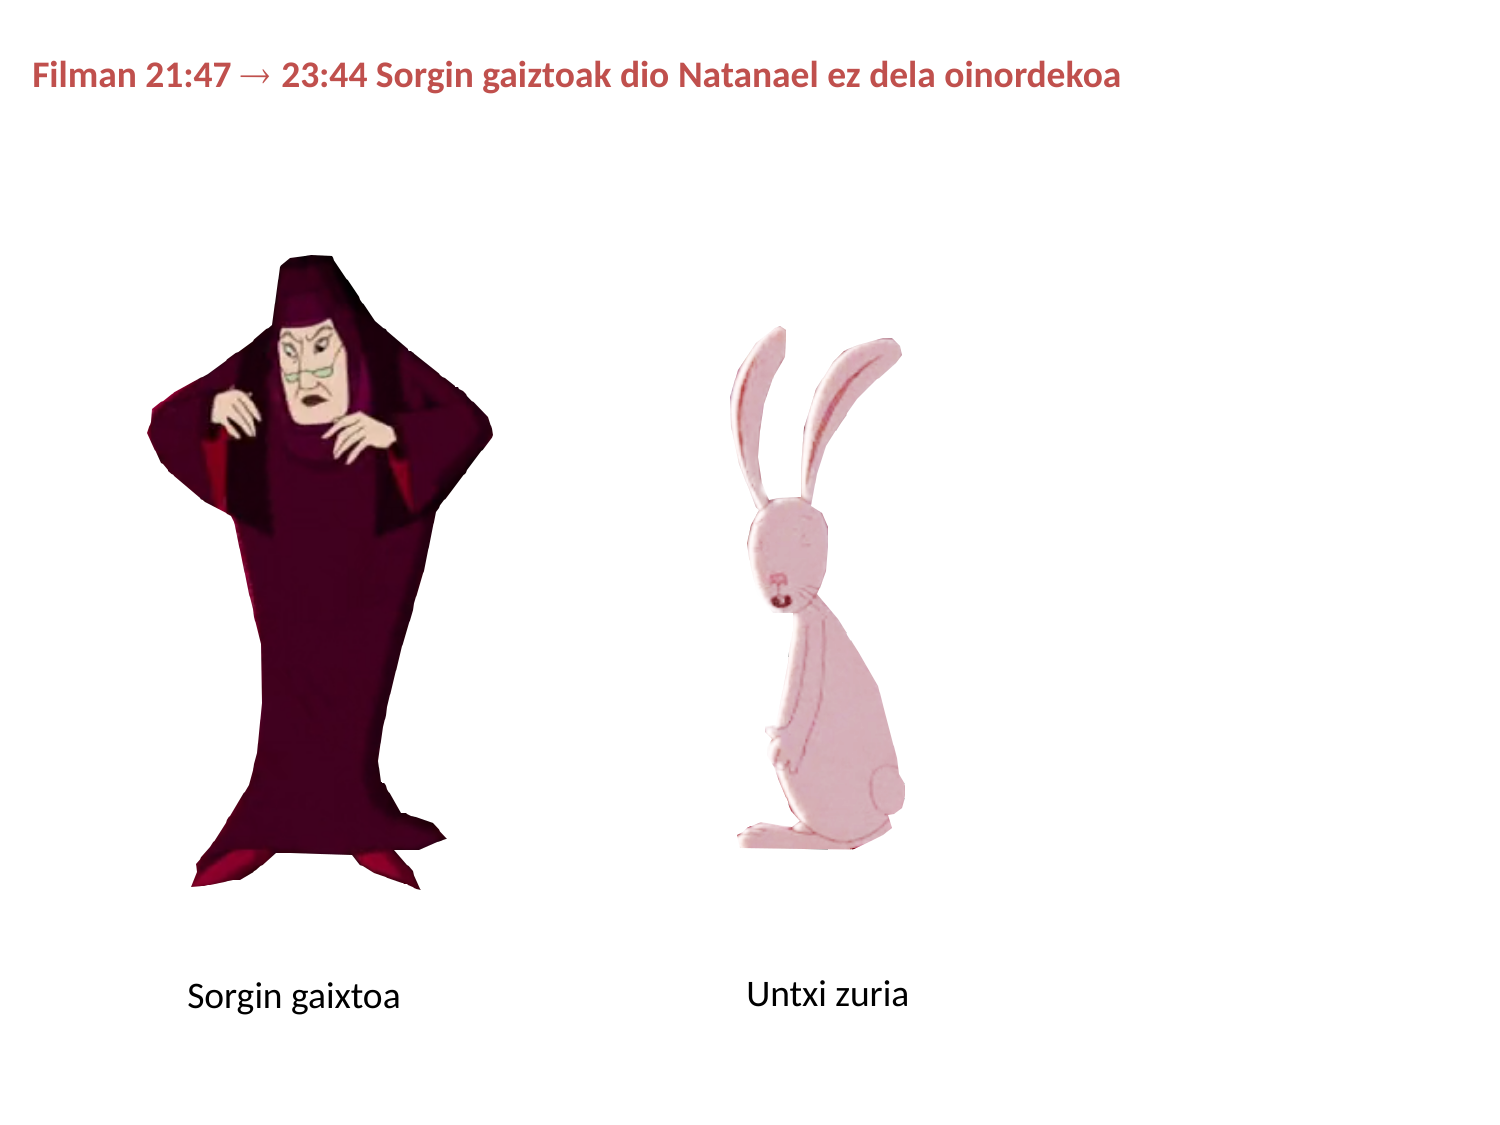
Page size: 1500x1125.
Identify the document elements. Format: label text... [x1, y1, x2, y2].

picture [730, 326, 905, 850]
text_box Untxi zuria [731, 962, 925, 1022]
picture [147, 255, 493, 890]
text_box Filman 21:47  23:44 Sorgin gaiztoak dio Natanael ez dela oinordekoa [17, 42, 1211, 103]
text_box Sorgin gaixtoa [172, 964, 416, 1024]
